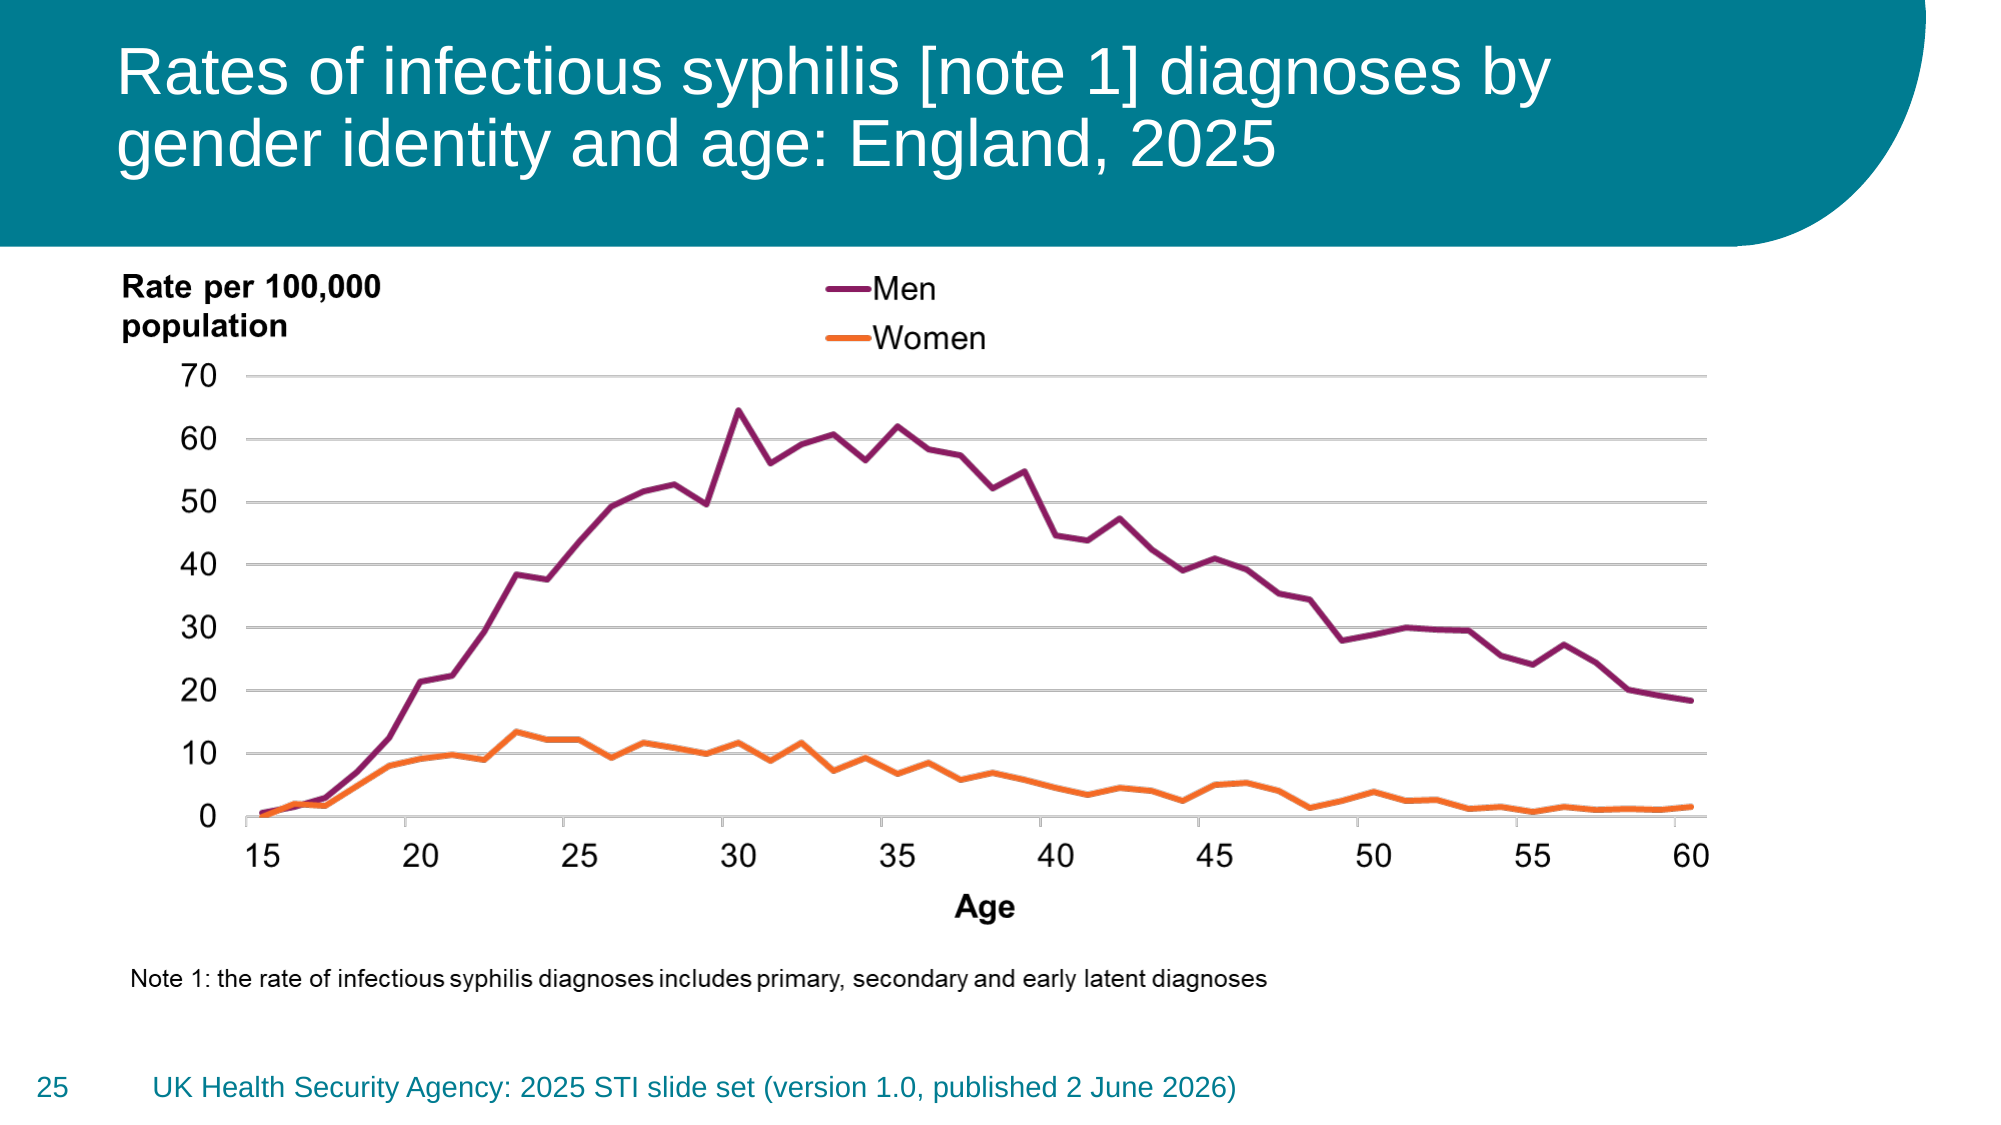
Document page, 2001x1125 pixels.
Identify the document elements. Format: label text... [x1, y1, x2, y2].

text_box UK Health Security Agency: 2025 STI slide set (version 1.0, published 2 June 2026) [137, 1056, 1780, 1116]
title Rates of infectious syphilis [note 1] diagnoses by gender identity and age: England, 2025 [101, 29, 1780, 189]
text_box [21, 1056, 120, 1117]
picture [114, 263, 1728, 1007]
